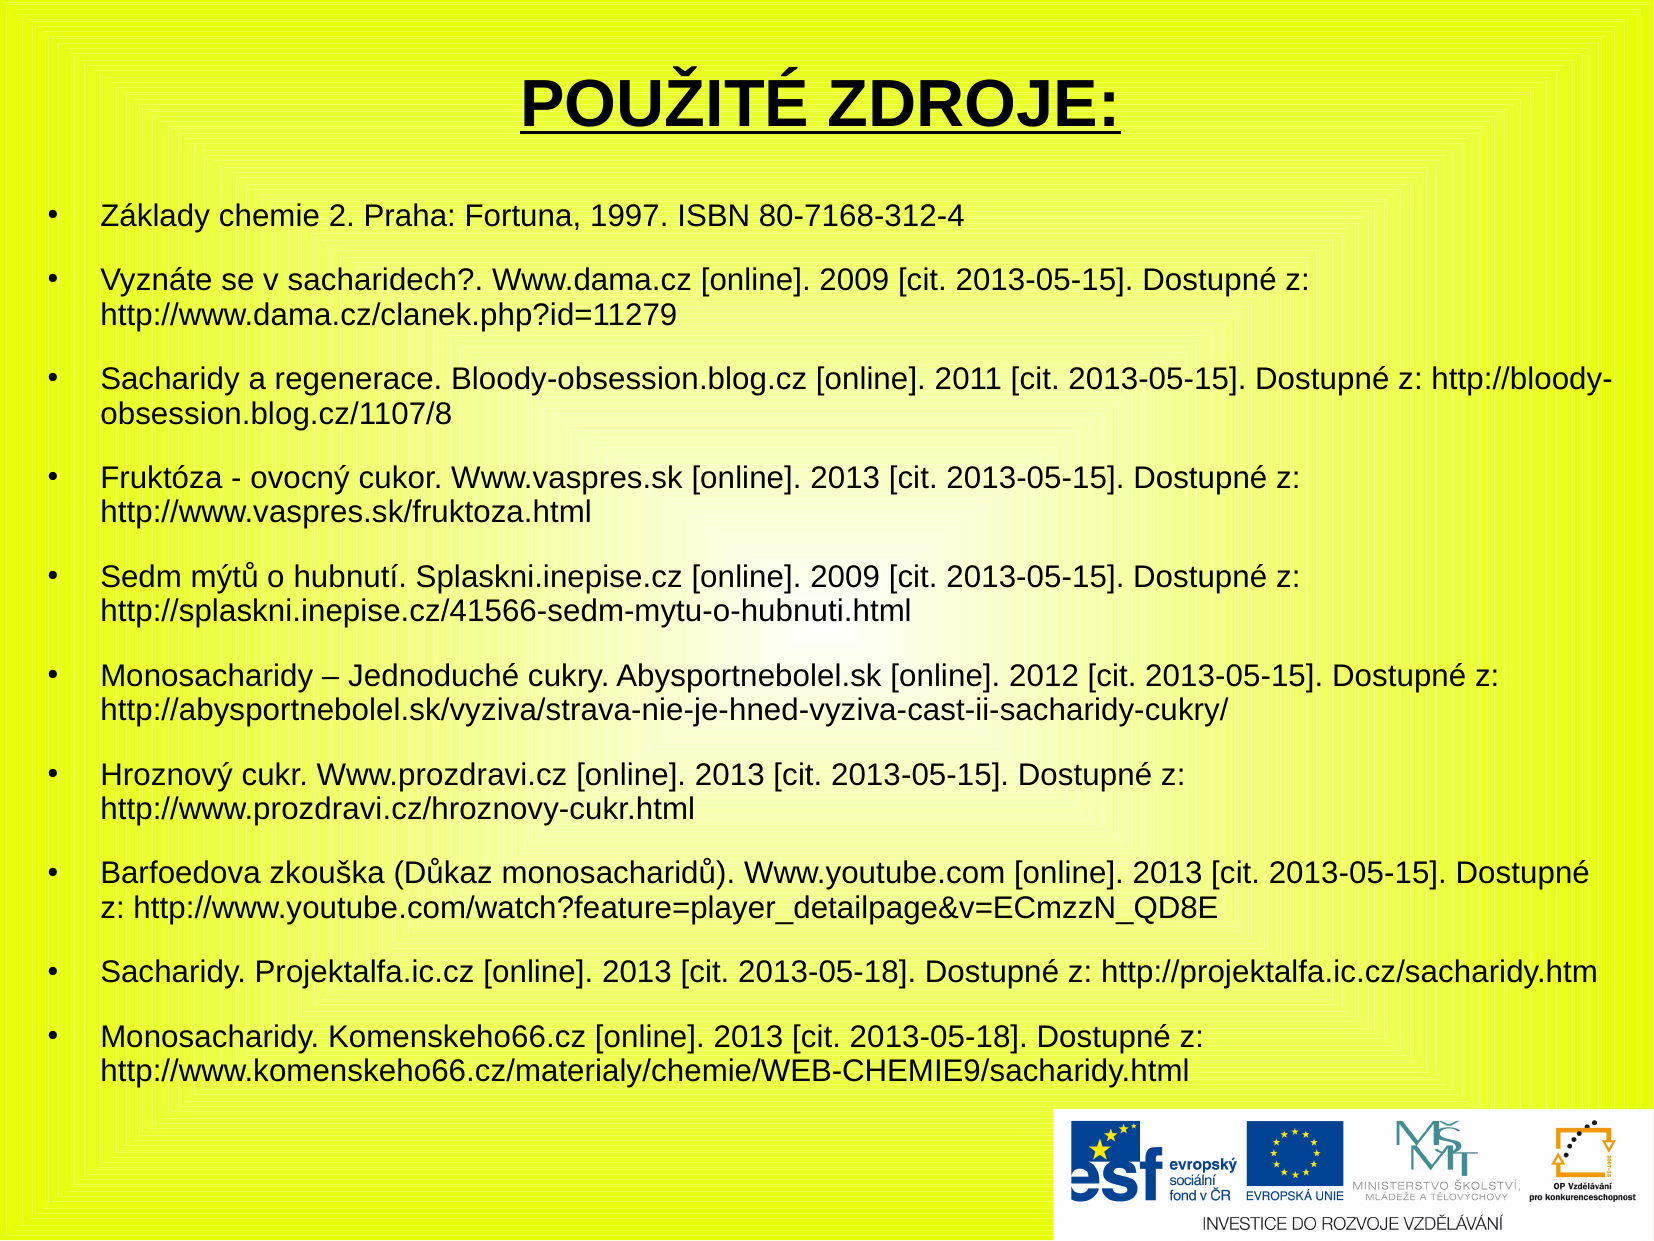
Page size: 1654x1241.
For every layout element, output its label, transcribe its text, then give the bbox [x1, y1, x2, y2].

title POUŽITÉ ZDROJE: [76, 0, 1565, 122]
picture [1053, 1109, 1654, 1241]
list Základy chemie 2. Praha: Fortuna, 1997. ISBN 80-7168-312-4 Vyznáte se v sacharidech?. Www.dama.cz [online]. 2009 [cit. 2013-05-15]. Dostupné z: http://www.dama.cz/clanek.php?id=11279 Sacharidy a regenerace. Bloody-obsession.blog.cz [online]. 2011 [cit. 2013-05-15]. Dostupné z: http://bloody-obsession.blog.cz/1107/8 Fruktóza - ovocný cukor. Www.vaspres.sk [online]. 2013 [cit. 2013-05-15]. Dostupné z: http://www.vaspres.sk/fruktoza.html Sedm mýtů o hubnutí. Splaskni.inepise.cz [online]. 2009 [cit. 2013-05-15]. Dostupné z: http://splaskni.inepise.cz/41566-sedm-mytu-o-hubnuti.html Monosacharidy – Jednoduché cukry. Abysportnebolel.sk [online]. 2012 [cit. 2013-05-15]. Dostupné z: http://abysportnebolel.sk/vyziva/strava-nie-je-hned-vyziva-cast-ii-sacharidy-cukry/ Hroznový cukr. Www.prozdravi.cz [online]. 2013 [cit. 2013-05-15]. Dostupné z: http://www.prozdravi.cz/hroznovy-cukr.html Barfoedova zkouška (Důkaz monosacharidů). Www.youtube.com [online]. 2013 [cit. 2013-05-15]. Dostupné z: http://www.youtube.com/watch?feature=player_detailpage&v=ECmzzN_QD8E Sacharidy. Projektalfa.ic.cz [online]. 2013 [cit. 2013-05-18]. Dostupné z: http://projektalfa.ic.cz/sacharidy.htm Monosacharidy. Komenskeho66.cz [online]. 2013 [cit. 2013-05-18]. Dostupné z: http://www.komenskeho66.cz/materialy/chemie/WEB-CHEMIE9/sacharidy.html [29, 122, 1625, 1241]
